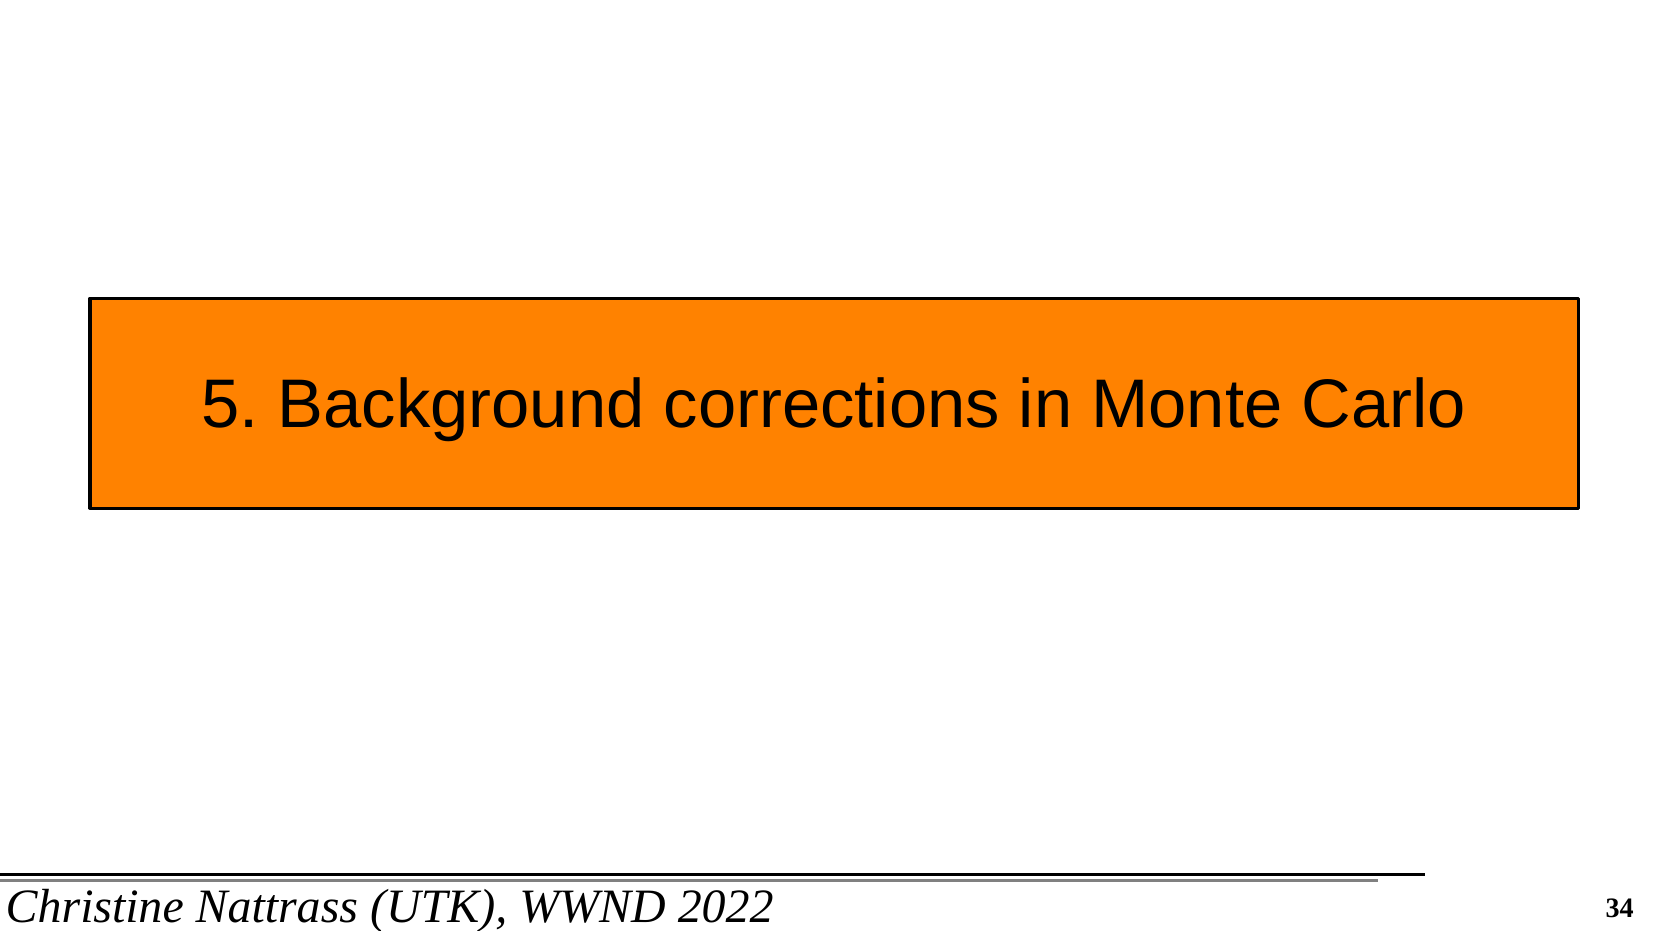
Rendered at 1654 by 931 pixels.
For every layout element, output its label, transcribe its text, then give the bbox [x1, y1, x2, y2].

title 5. Background corrections in Monte Carlo [90, 298, 1579, 509]
